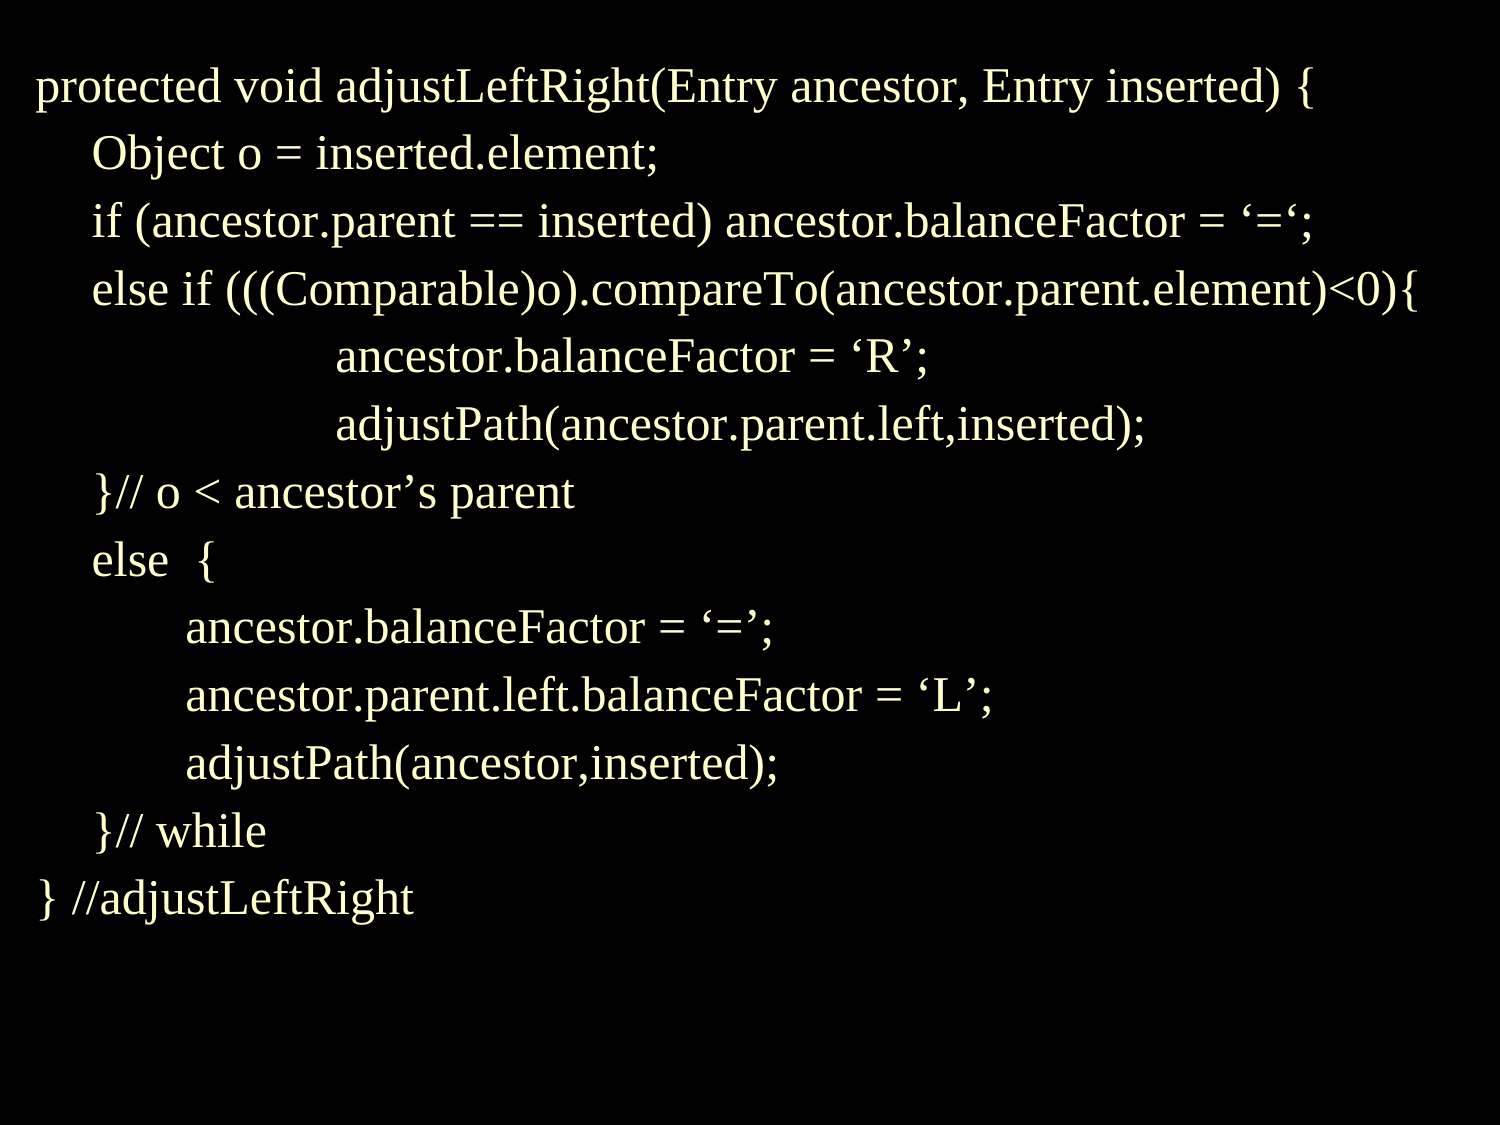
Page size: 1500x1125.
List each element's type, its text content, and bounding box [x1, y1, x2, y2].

list protected void adjustLeftRight(Entry ancestor, Entry inserted) { Object o = inserted.element; if (ancestor.parent == inserted) ancestor.balanceFactor = ‘=‘; else if (((Comparable)o).compareTo(ancestor.parent.element)<0){ ancestor.balanceFactor = ‘R’; adjustPath(ancestor.parent.left,inserted); }// o < ancestor’s parent else { ancestor.balanceFactor = ‘=’; ancestor.parent.left.balanceFactor = ‘L’; adjustPath(ancestor,inserted); }// while } //adjustLeftRight [20, 49, 1480, 1063]
